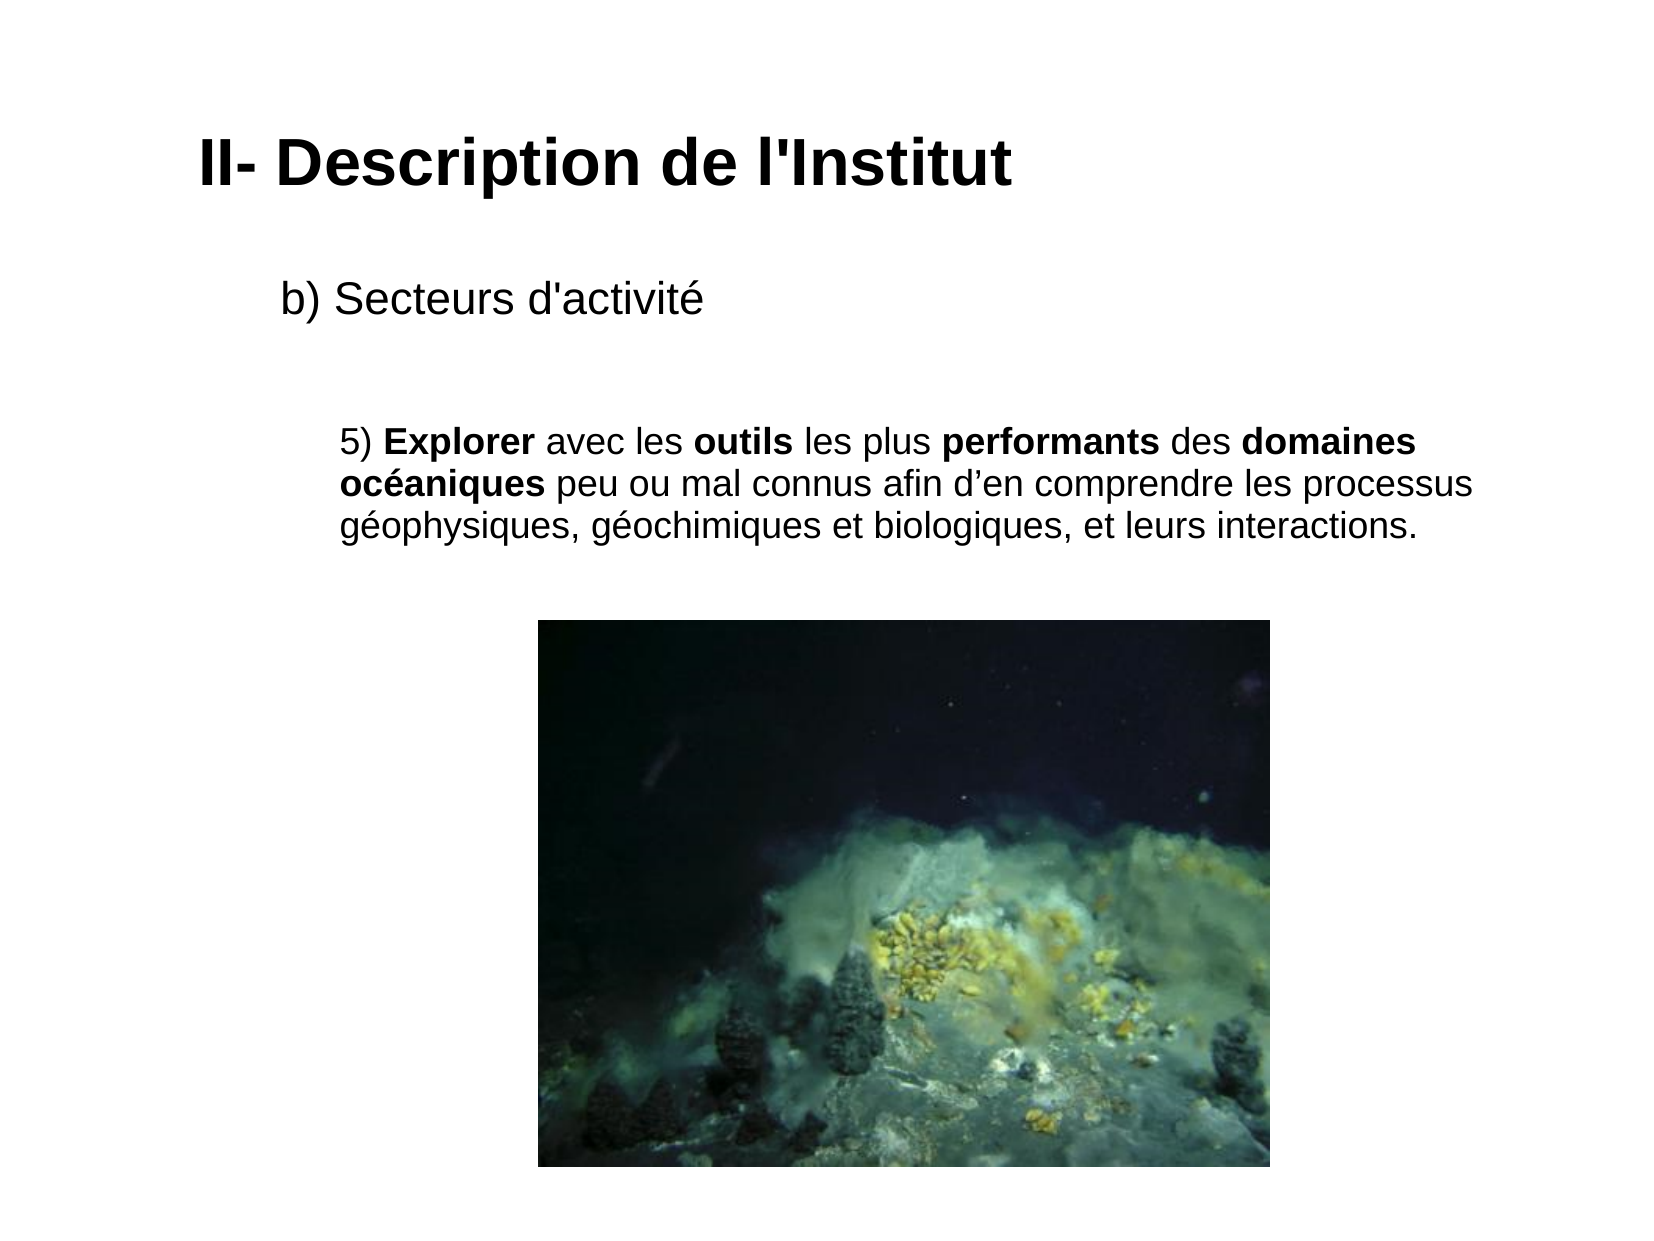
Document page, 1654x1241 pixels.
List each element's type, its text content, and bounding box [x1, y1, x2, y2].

text_box II- Description de l'Institut [183, 117, 1029, 207]
text_box b) Secteurs d'activité [265, 265, 827, 332]
picture [538, 620, 1270, 1167]
text_box 5) Explorer avec les outils les plus performants des domaines océaniques peu ou mal connus afin d’en comprendre les processus géophysiques, géochimiques et biologiques, et leurs interactions. [324, 413, 1536, 1034]
